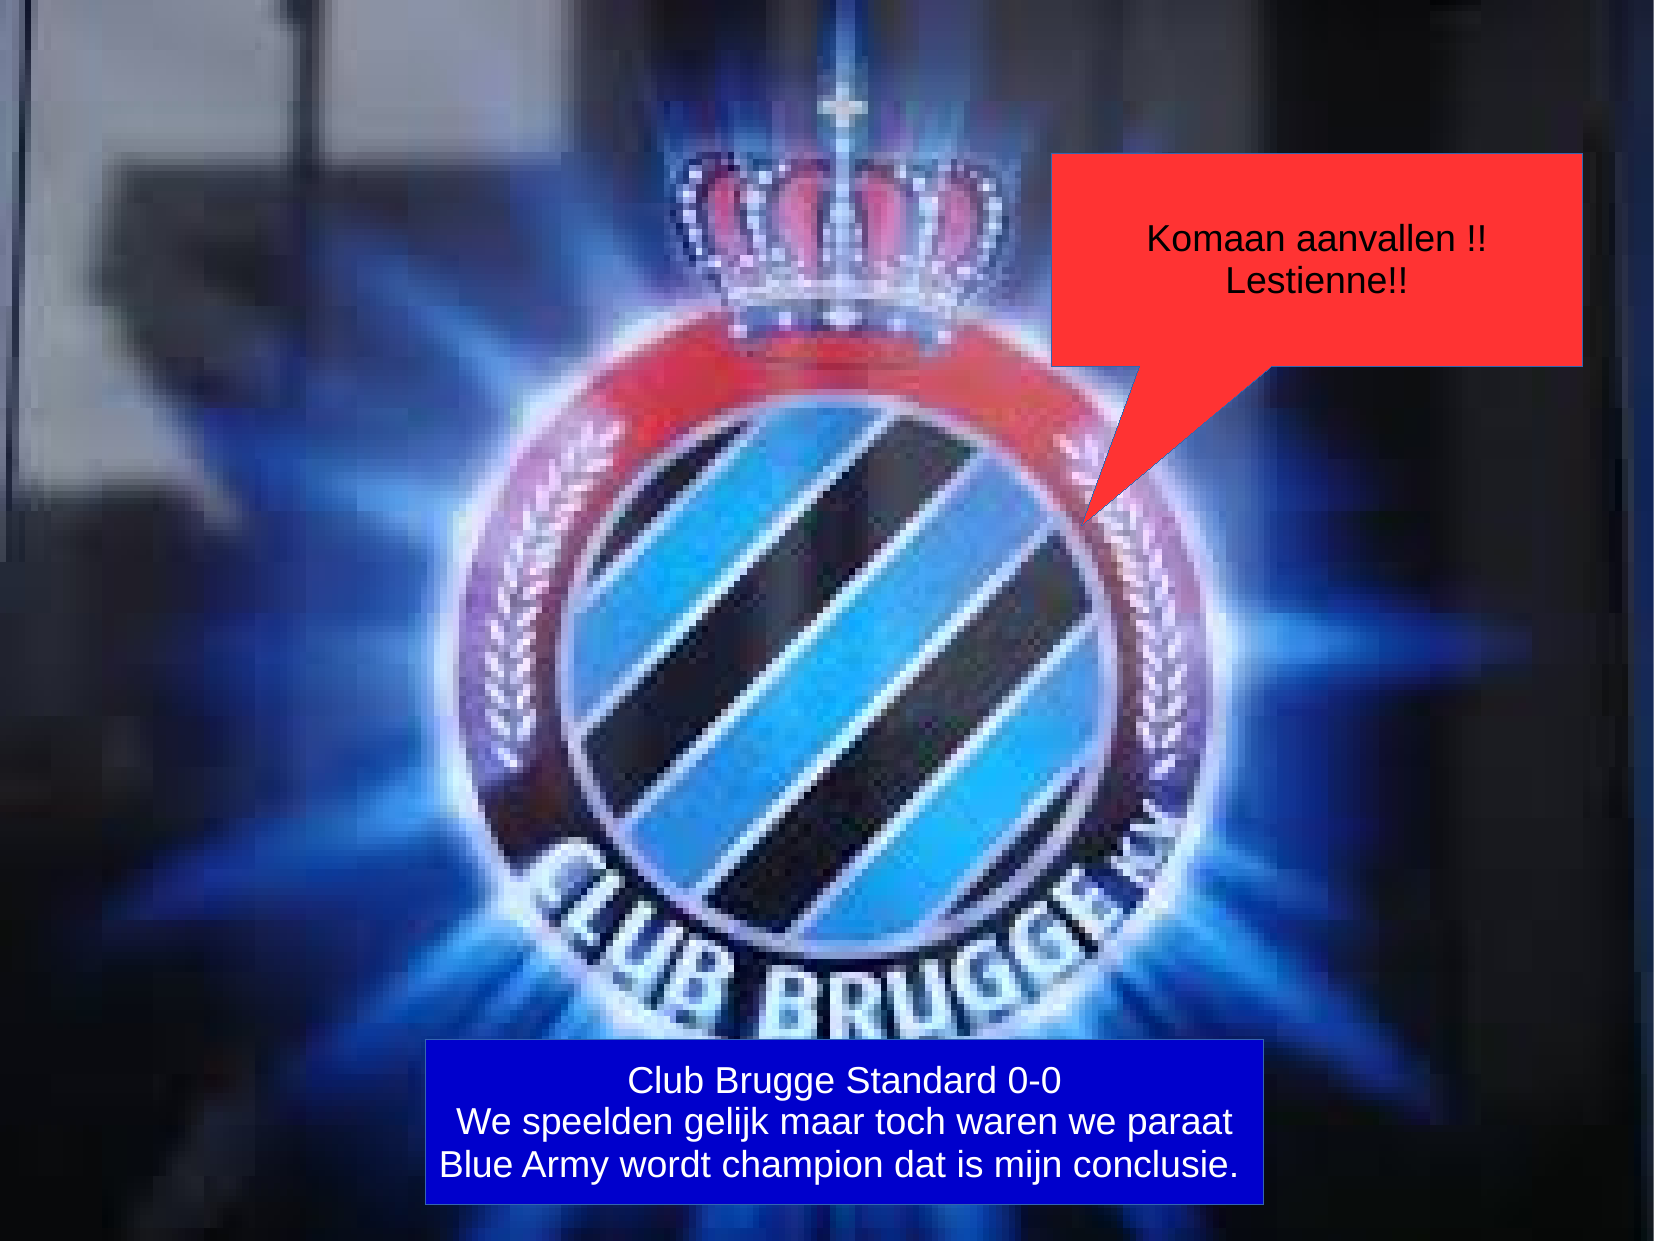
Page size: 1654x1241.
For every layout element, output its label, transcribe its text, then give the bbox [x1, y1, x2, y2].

text_box Komaan aanvallen !! Lestienne!! [1051, 153, 1583, 526]
picture [0, 0, 1654, 1241]
text_box Club Brugge Standard 0-0 We speelden gelijk maar toch waren we paraat Blue Army wordt champion dat is mijn conclusie. [425, 1039, 1264, 1205]
